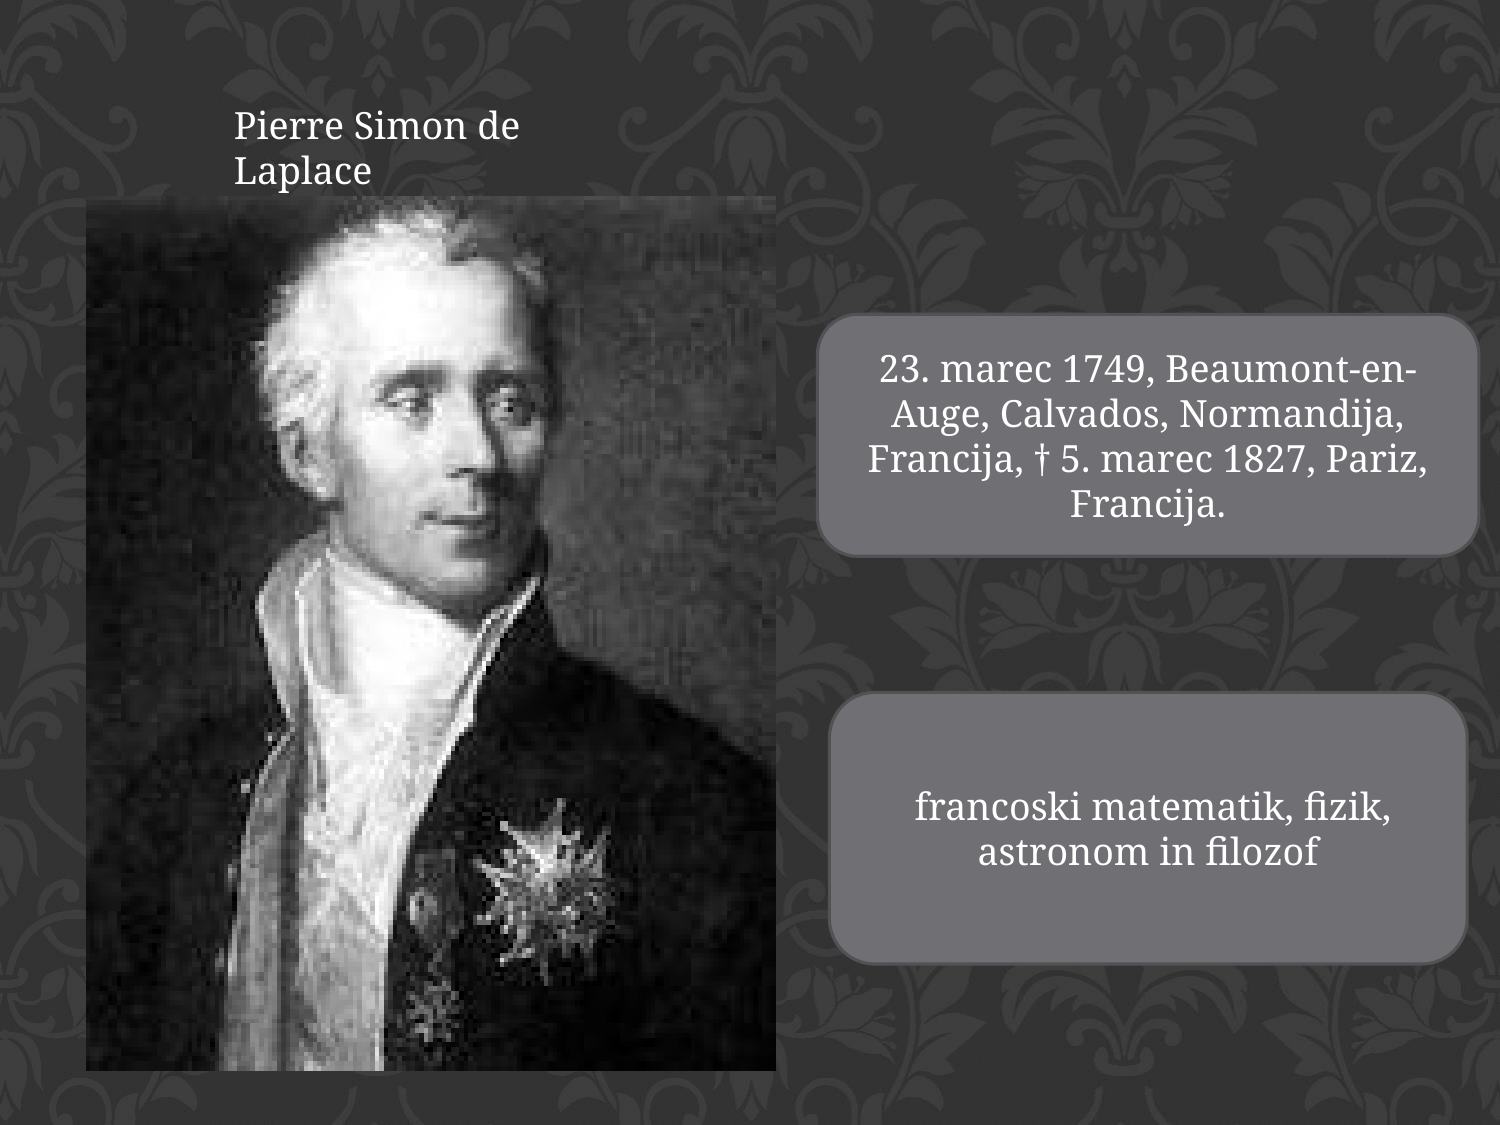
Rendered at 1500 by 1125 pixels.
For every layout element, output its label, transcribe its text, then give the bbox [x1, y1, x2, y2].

text_box francoski matematik, fizik, astronom in filozof [829, 692, 1468, 965]
text_box 23. marec 1749, Beaumont-en-Auge, Calvados, Normandija, Francija, † 5. marec 1827, Pariz, Francija. [817, 314, 1479, 557]
picture [0, 0, 1500, 1125]
text_box Pierre Simon de Laplace [219, 94, 643, 200]
